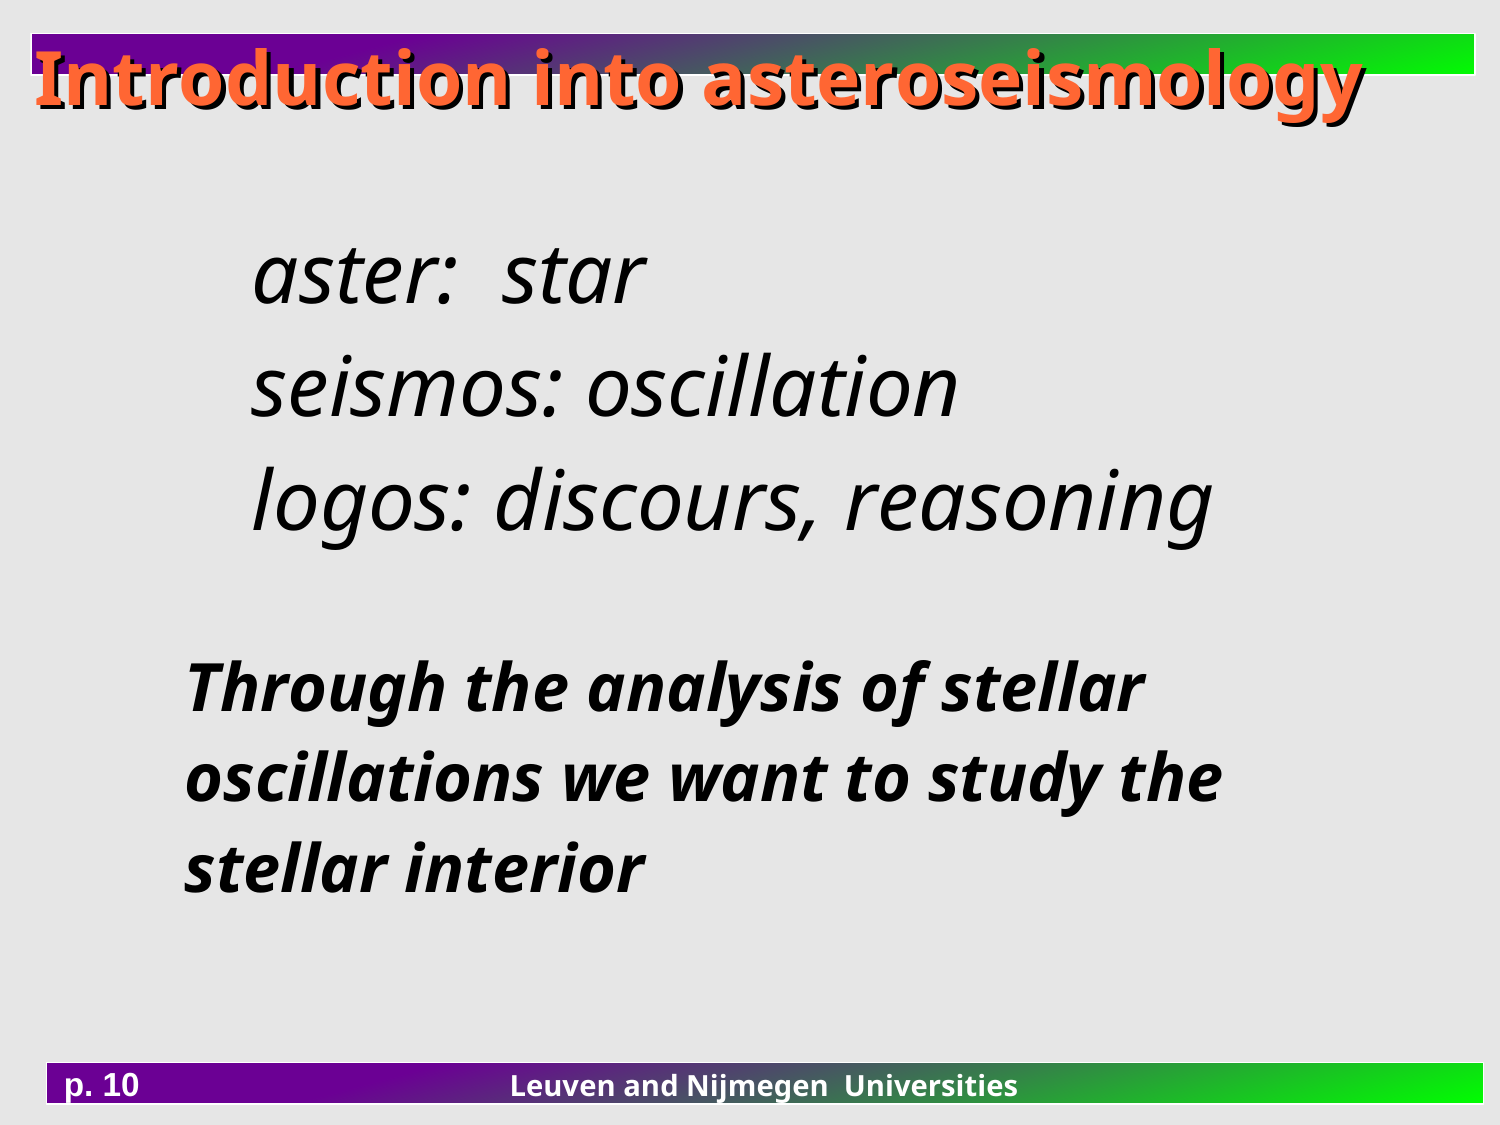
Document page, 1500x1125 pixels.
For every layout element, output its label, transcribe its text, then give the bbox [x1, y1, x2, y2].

text_box aster: star seismos: oscillation logos: discours, reasoning [251, 214, 1237, 571]
title Introduction into asteroseismology [34, 24, 1471, 129]
text_box Through the analysis of stellar oscillations we want to study the stellar interior [184, 639, 1341, 993]
